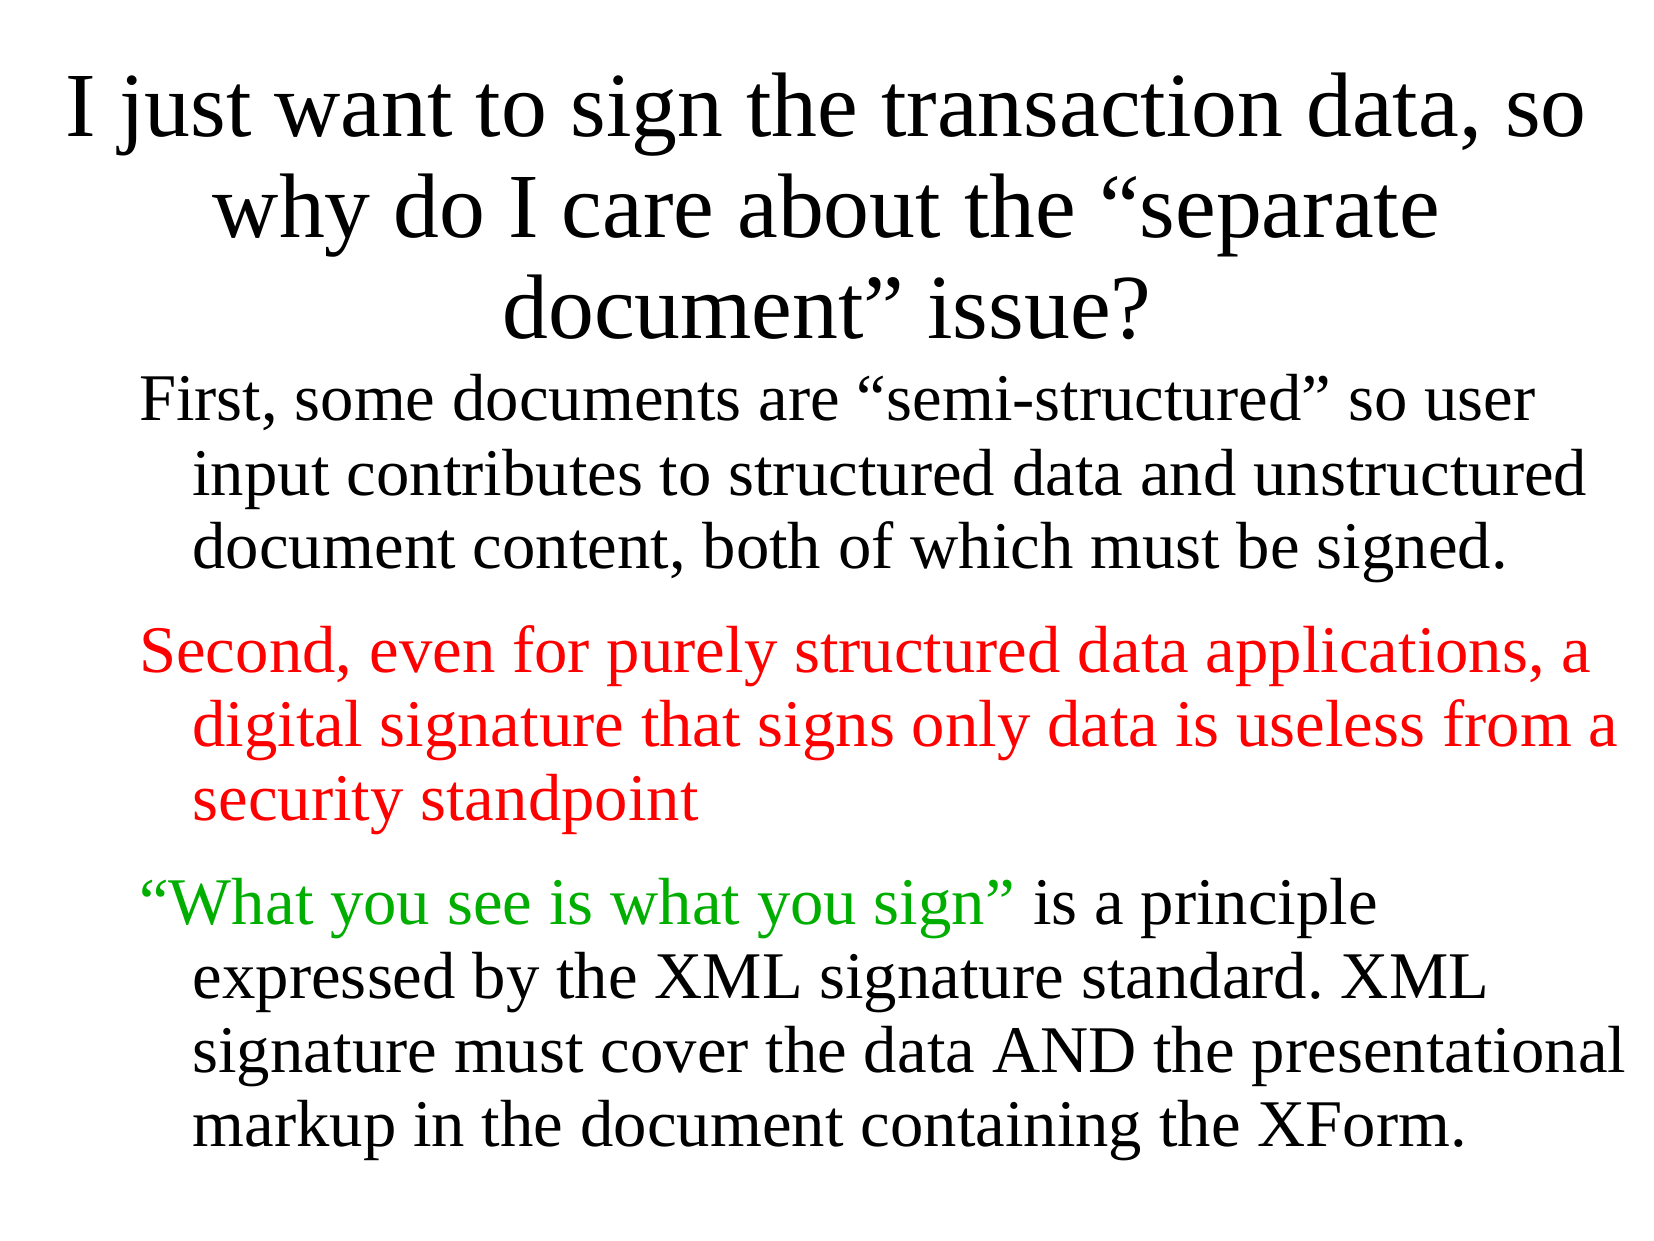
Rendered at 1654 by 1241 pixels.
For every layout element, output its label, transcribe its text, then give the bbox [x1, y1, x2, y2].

title I just want to sign the transaction data, so why do I care about the “separate document” issue? [31, 48, 1624, 365]
list First, some documents are “semi-structured” so user input contributes to structured data and unstructured document content, both of which must be signed. Second, even for purely structured data applications, a digital signature that signs only data is useless from a security standpoint “What you see is what you sign” is a principle expressed by the XML signature standard. XML signature must cover the data AND the presentational markup in the document containing the XForm. [121, 361, 1634, 1207]
